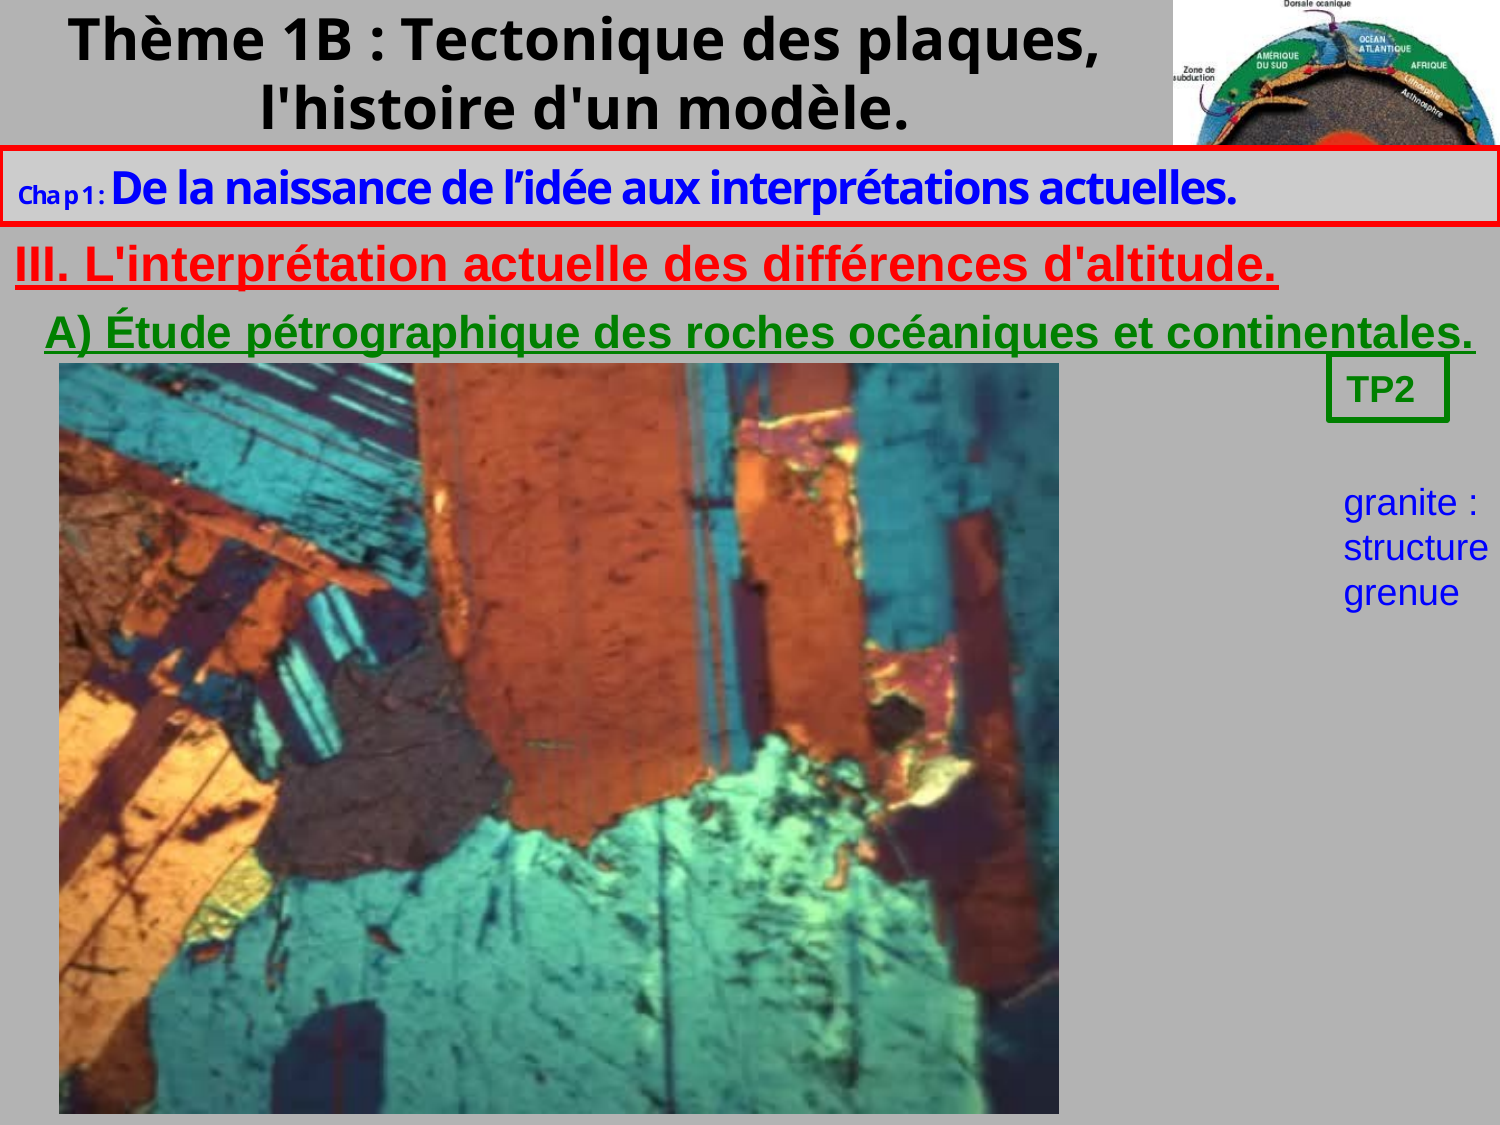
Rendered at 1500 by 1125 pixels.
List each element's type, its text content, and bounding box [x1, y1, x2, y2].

text_box granite : structure grenue [1328, 470, 1500, 621]
text_box TP2 [1328, 354, 1447, 421]
text_box A) Étude pétrographique des roches océaniques et continentales. [29, 295, 1500, 366]
picture [59, 363, 1059, 1114]
text_box Thème 1B : Tectonique des plaques, l'histoire d'un modèle. [0, 0, 1173, 147]
text_box Cha p 1 : De la naissance de l’idée aux interprétations actuelles. [0, 147, 1500, 224]
picture [1173, 0, 1500, 147]
text_box III. L'interprétation actuelle des différences d'altitude. [0, 224, 1418, 300]
